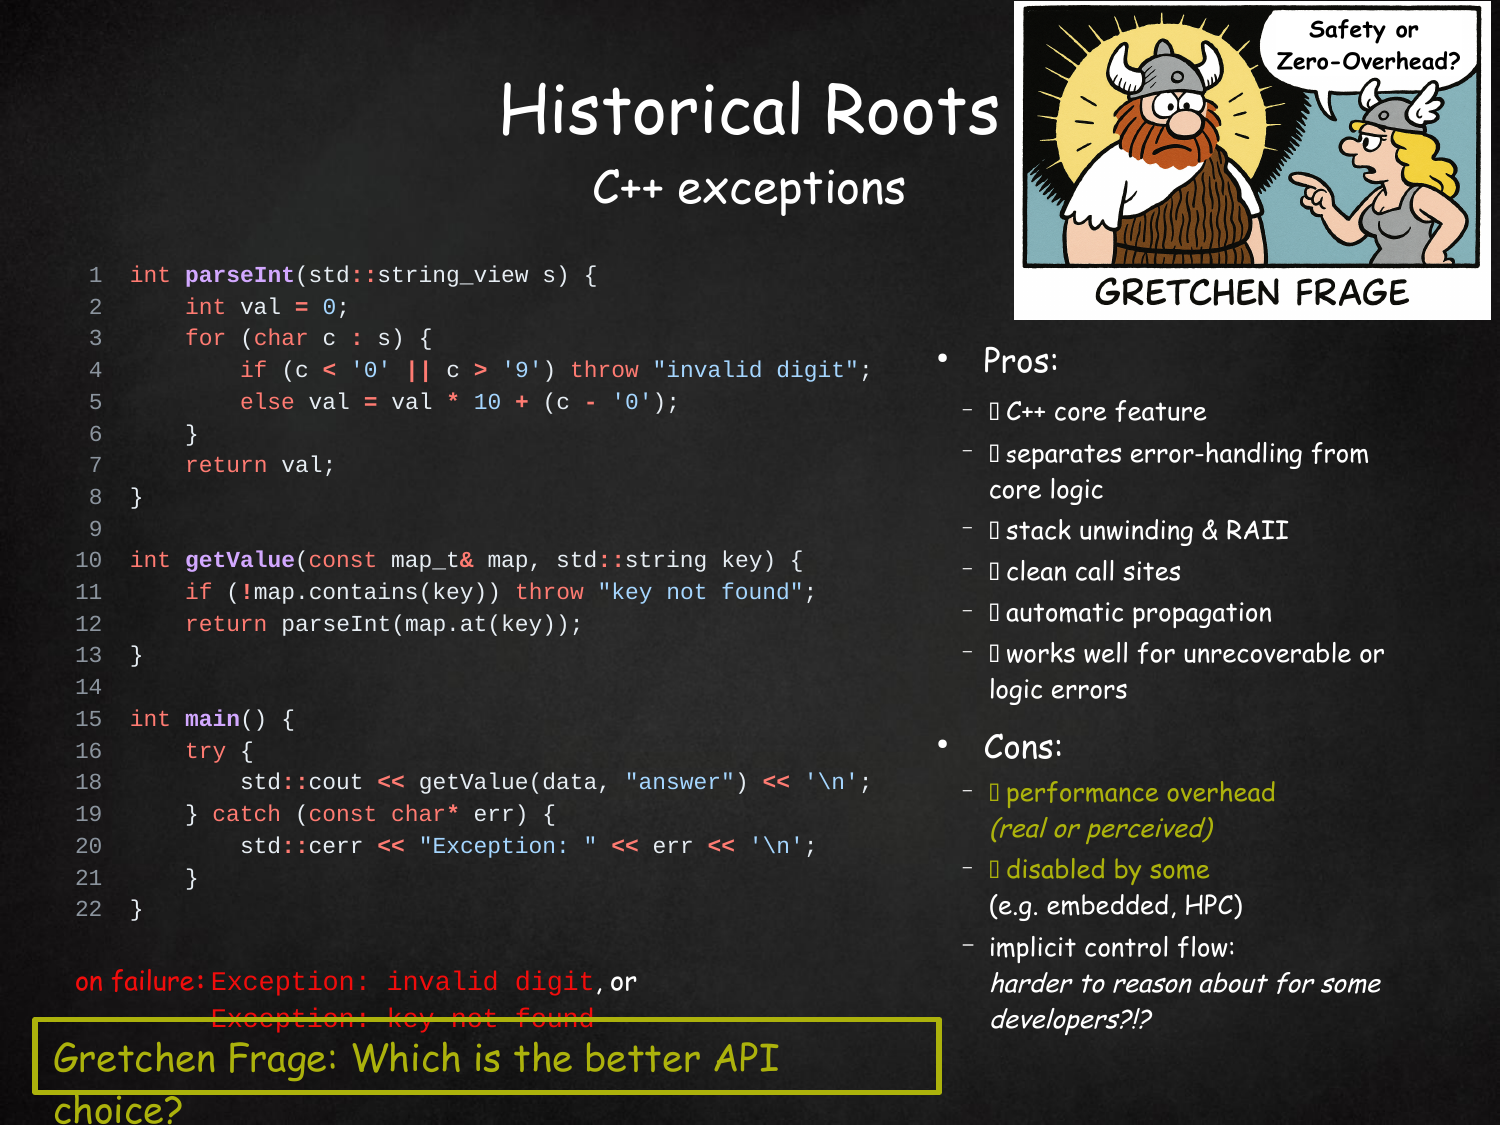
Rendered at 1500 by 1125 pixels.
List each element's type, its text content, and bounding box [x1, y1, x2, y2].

picture [0, 0, 1500, 1125]
title Historical Roots C++ exceptions [75, 44, 1014, 233]
text_box Safety or Zero-Overhead? [1275, 12, 1463, 77]
list 1 int parseInt(std::string_view s) { 2 int val = 0; 3 for (char c : s) { 4 if (c < '0' || c > '9') throw "invalid digit"; 5 else val = val * 10 + (c - '0'); 6 } 7 return val; 8 } 9 10 int getValue(const map_t& map, std::string key) { 11 if (!map.contains(key)) throw "key not found"; 12 return parseInt(map.at(key)); 13 } 14 15 int main() { 16 try { 18 std::cout << getValue(data, "answer") << '\n'; 19 } catch (const char* err) { 20 std::cerr << "Exception: " << err << '\n'; 21 } 22 } on failure: Exception: invalid digit, or Exception: key not found [75, 263, 886, 1017]
text_box Gretchen Frage: Which is the better API choice? [35, 1019, 940, 1093]
list Pros: ✅ C++ core feature ✅ separates error-handling from core logic ✅ stack unwinding & RAII ✅ clean call sites ✅ automatic propagation ✅ works well for unrecoverable or logic errors Cons: ❌ performance overhead (real or perceived) ❌ disabled by some (e.g. embedded, HPC) implicit control flow: harder to reason about for some developers?!? [921, 336, 1426, 1040]
